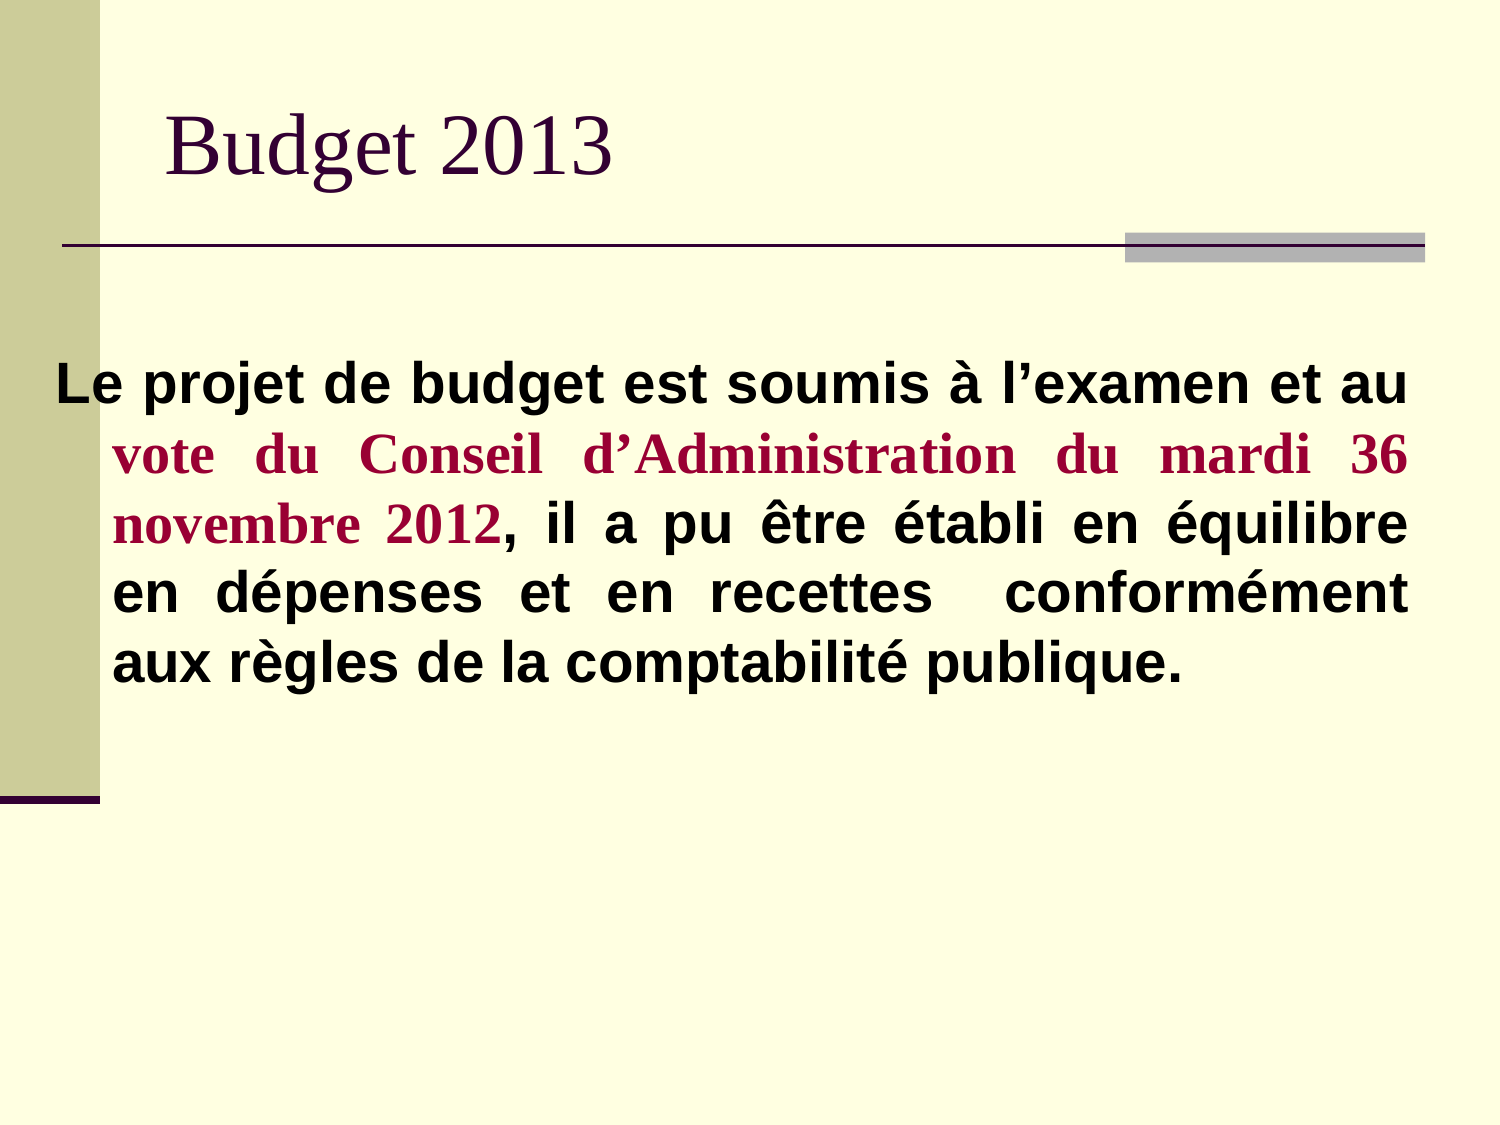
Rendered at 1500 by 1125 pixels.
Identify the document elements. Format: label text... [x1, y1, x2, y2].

title Budget 2013 [150, 45, 1426, 234]
list Le projet de budget est soumis à l’examen et au vote du Conseil d’Administration du mardi 36 novembre 2012, il a pu être établi en équilibre en dépenses et en recettes conformément aux règles de la comptabilité publique. [41, 337, 1425, 1125]
